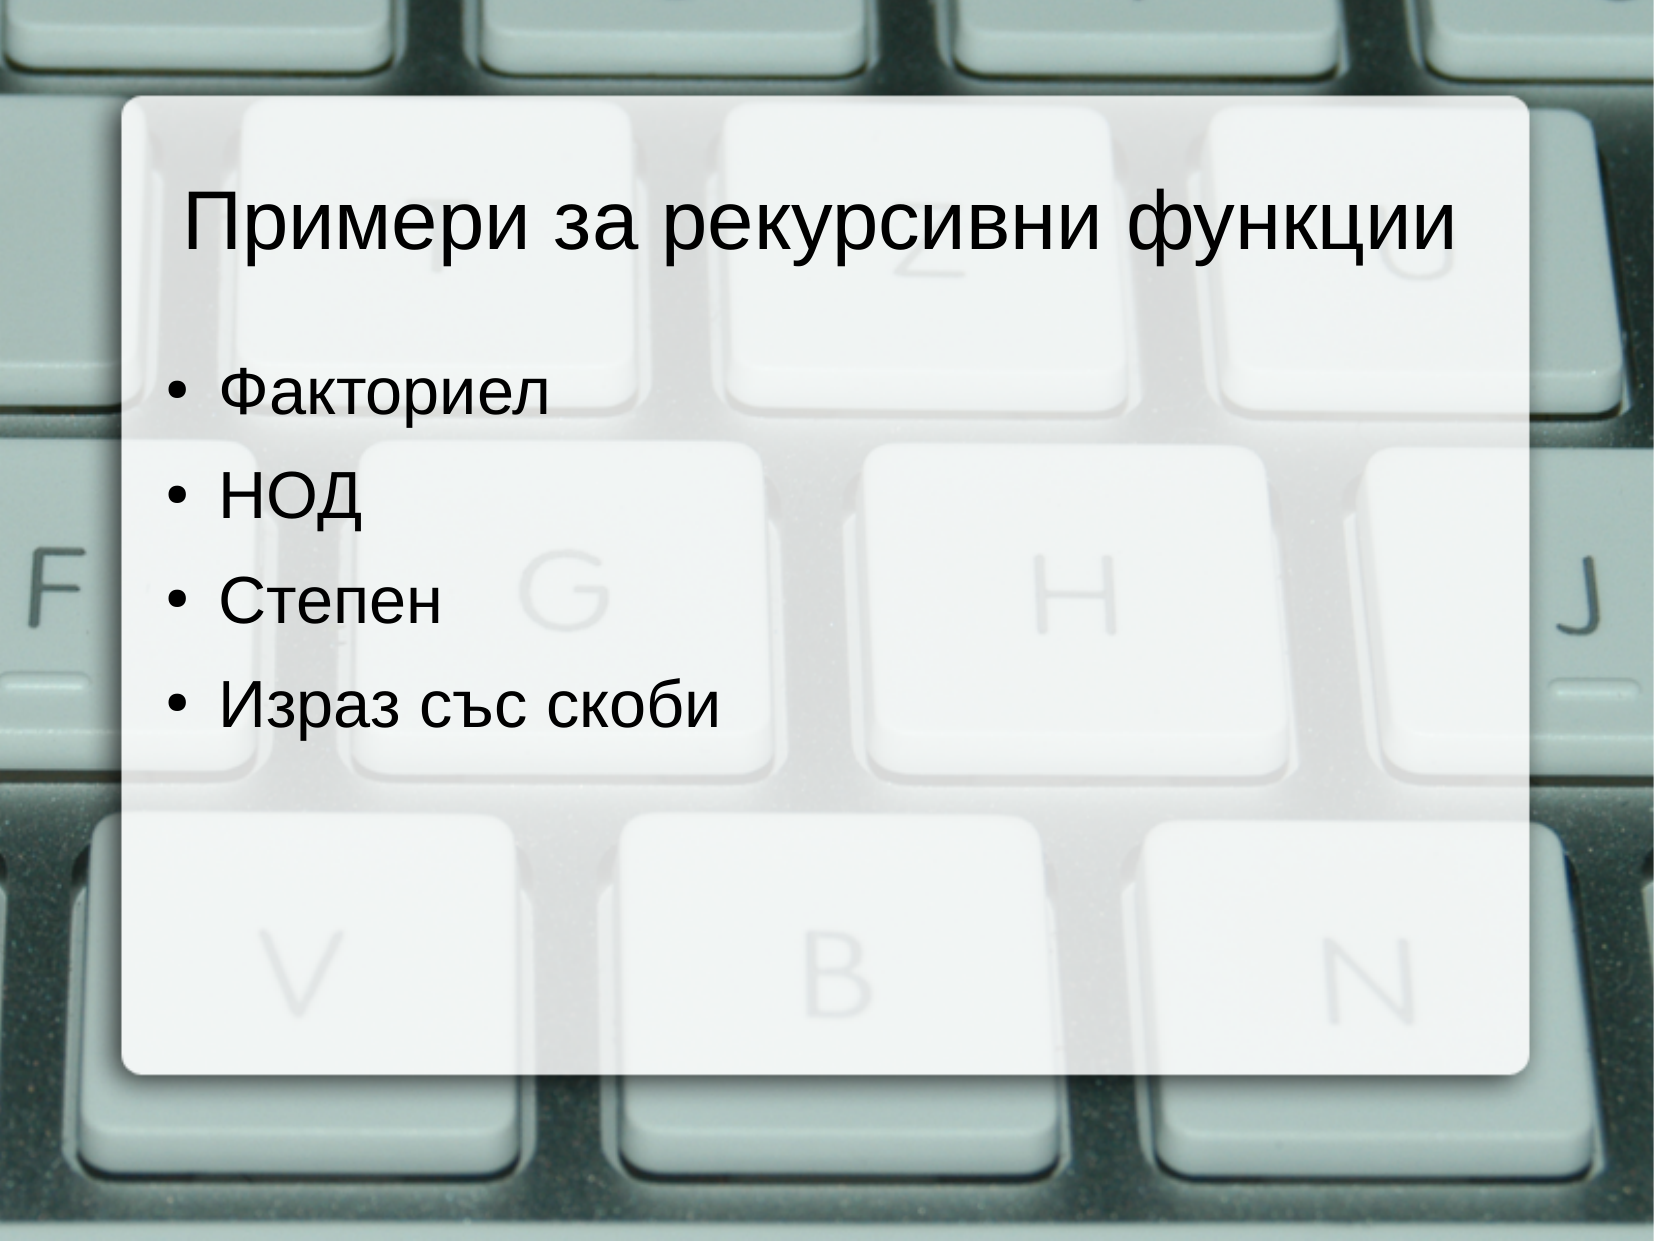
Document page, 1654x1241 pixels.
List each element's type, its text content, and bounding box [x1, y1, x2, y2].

title Примери за рекурсивни функции [135, 117, 1506, 325]
list Факториел НОД Степен Израз със скоби [147, 354, 1506, 1074]
picture [0, 0, 1654, 1241]
